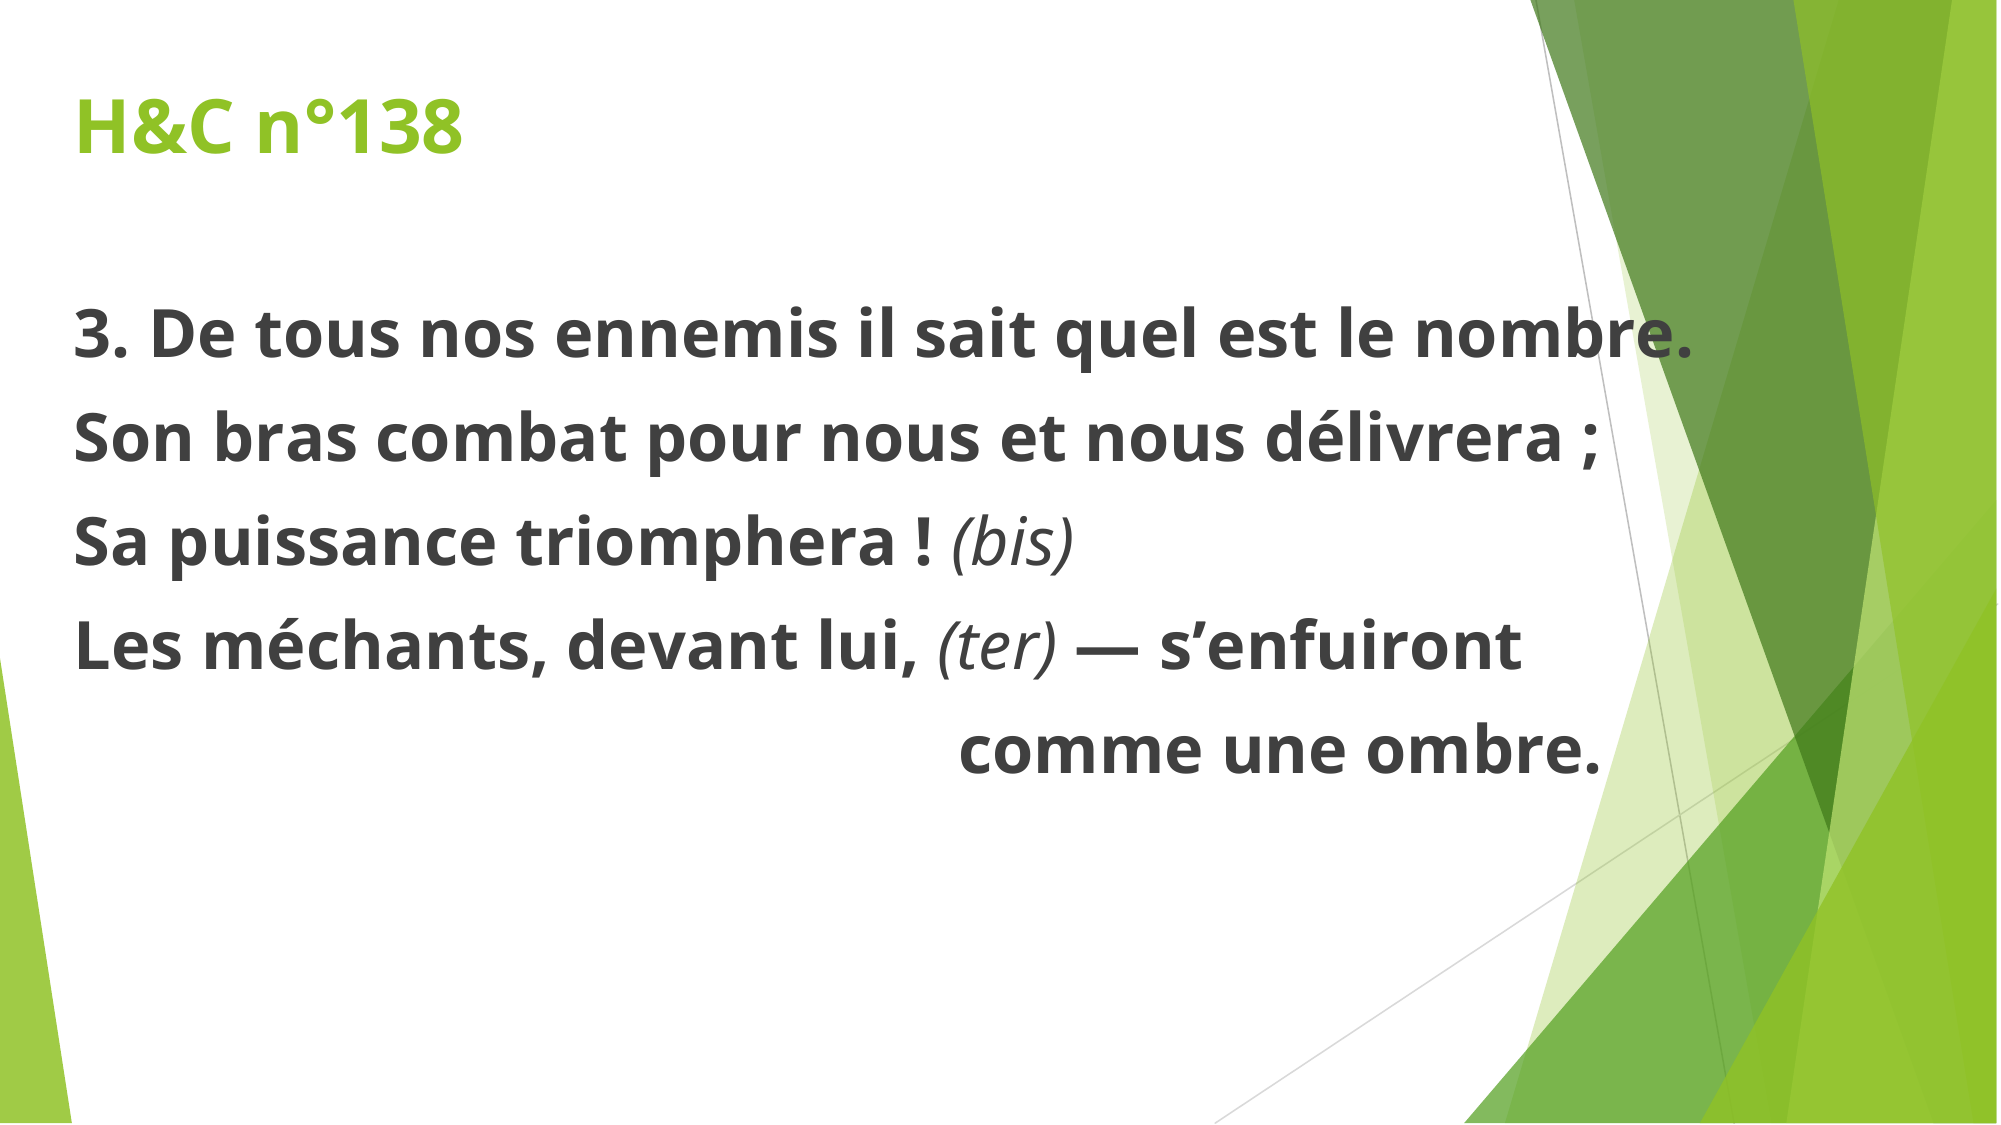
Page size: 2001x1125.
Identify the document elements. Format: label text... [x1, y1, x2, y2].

text_box 3. De tous nos ennemis il sait quel est le nombre. Son bras combat pour nous et nous délivrera ; Sa puissance triomphera ! (bis) Les méchants, devant lui, (ter) — s’enfuiront comme une ombre. [58, 271, 2001, 1037]
text_box H&C n°138 [59, 70, 1522, 178]
